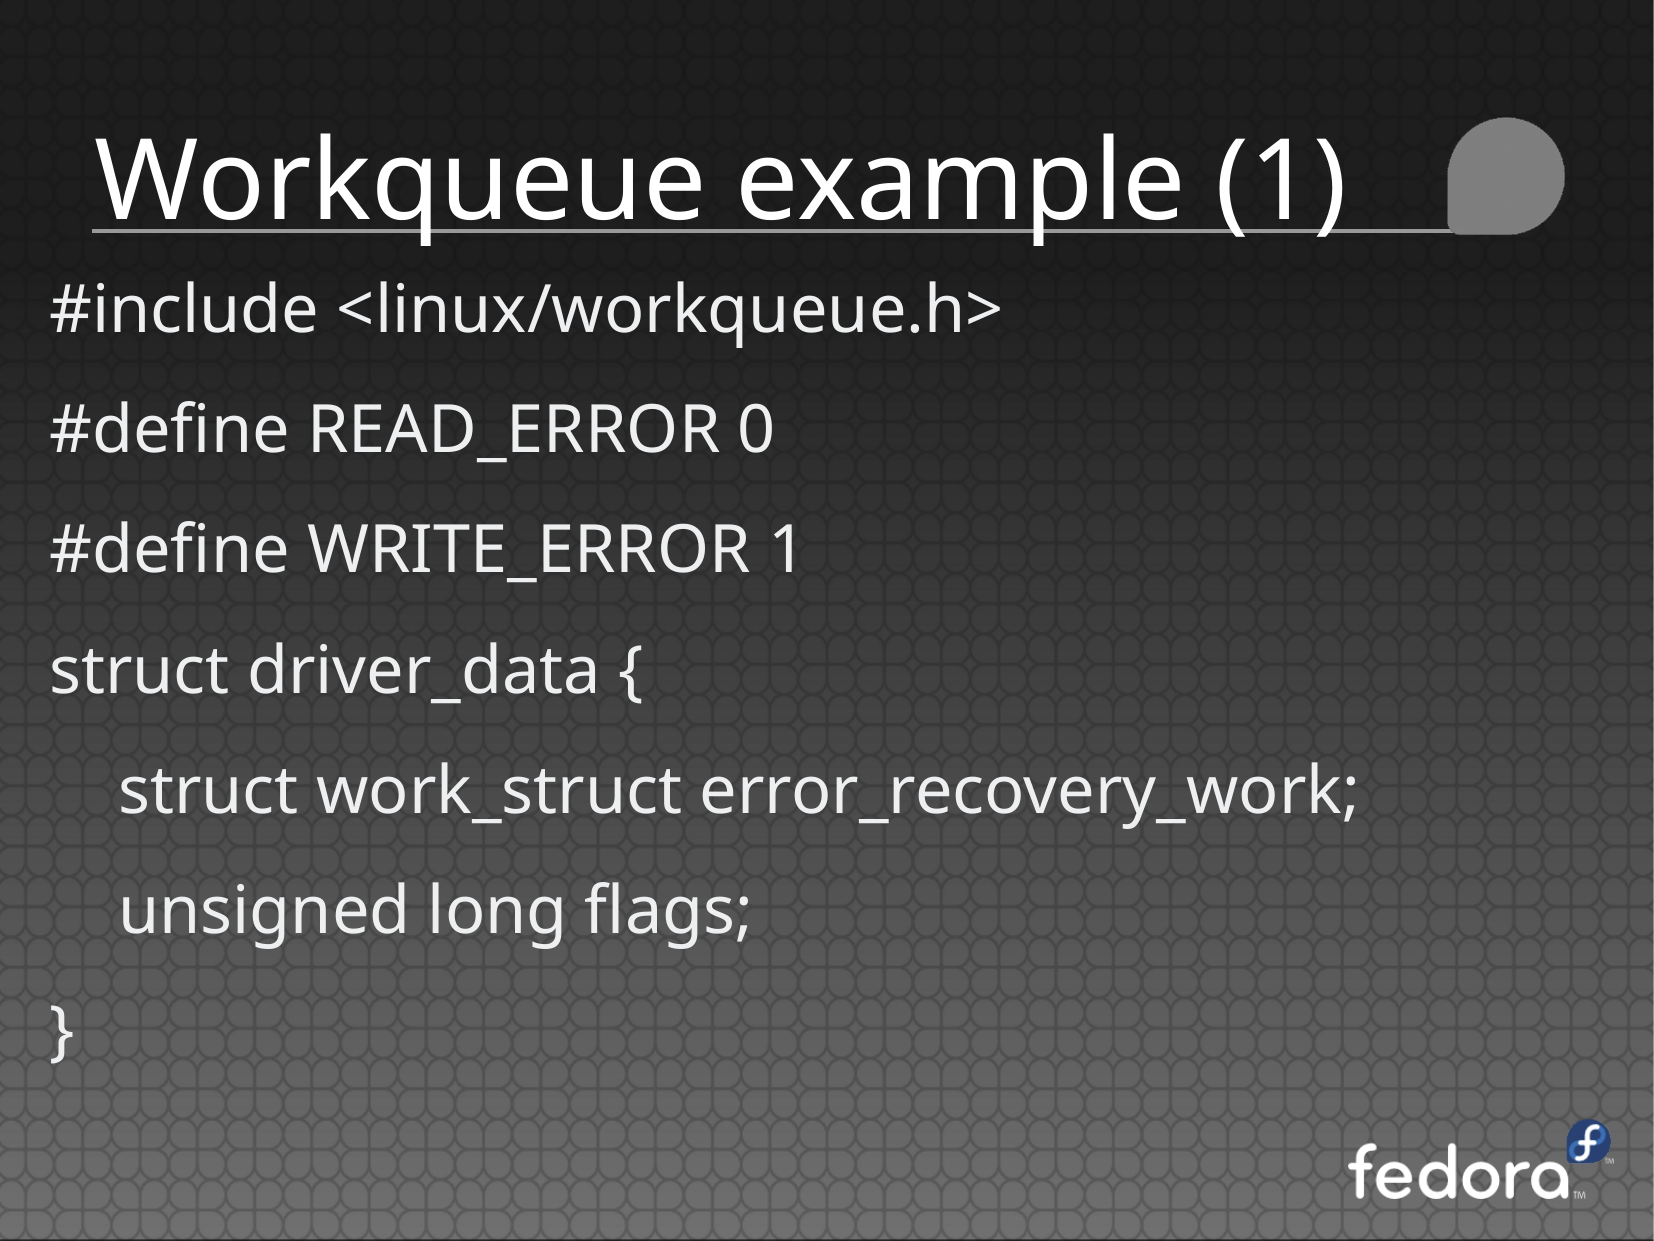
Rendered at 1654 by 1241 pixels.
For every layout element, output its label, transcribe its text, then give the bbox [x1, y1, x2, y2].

title Workqueue example (1) [94, 100, 1426, 251]
list #include <linux/workqueue.h> #define READ_ERROR 0 #define WRITE_ERROR 1 struct driver_data { struct work_struct error_recovery_work; unsigned long flags; } [49, 260, 1607, 1090]
picture [0, 0, 1654, 1241]
